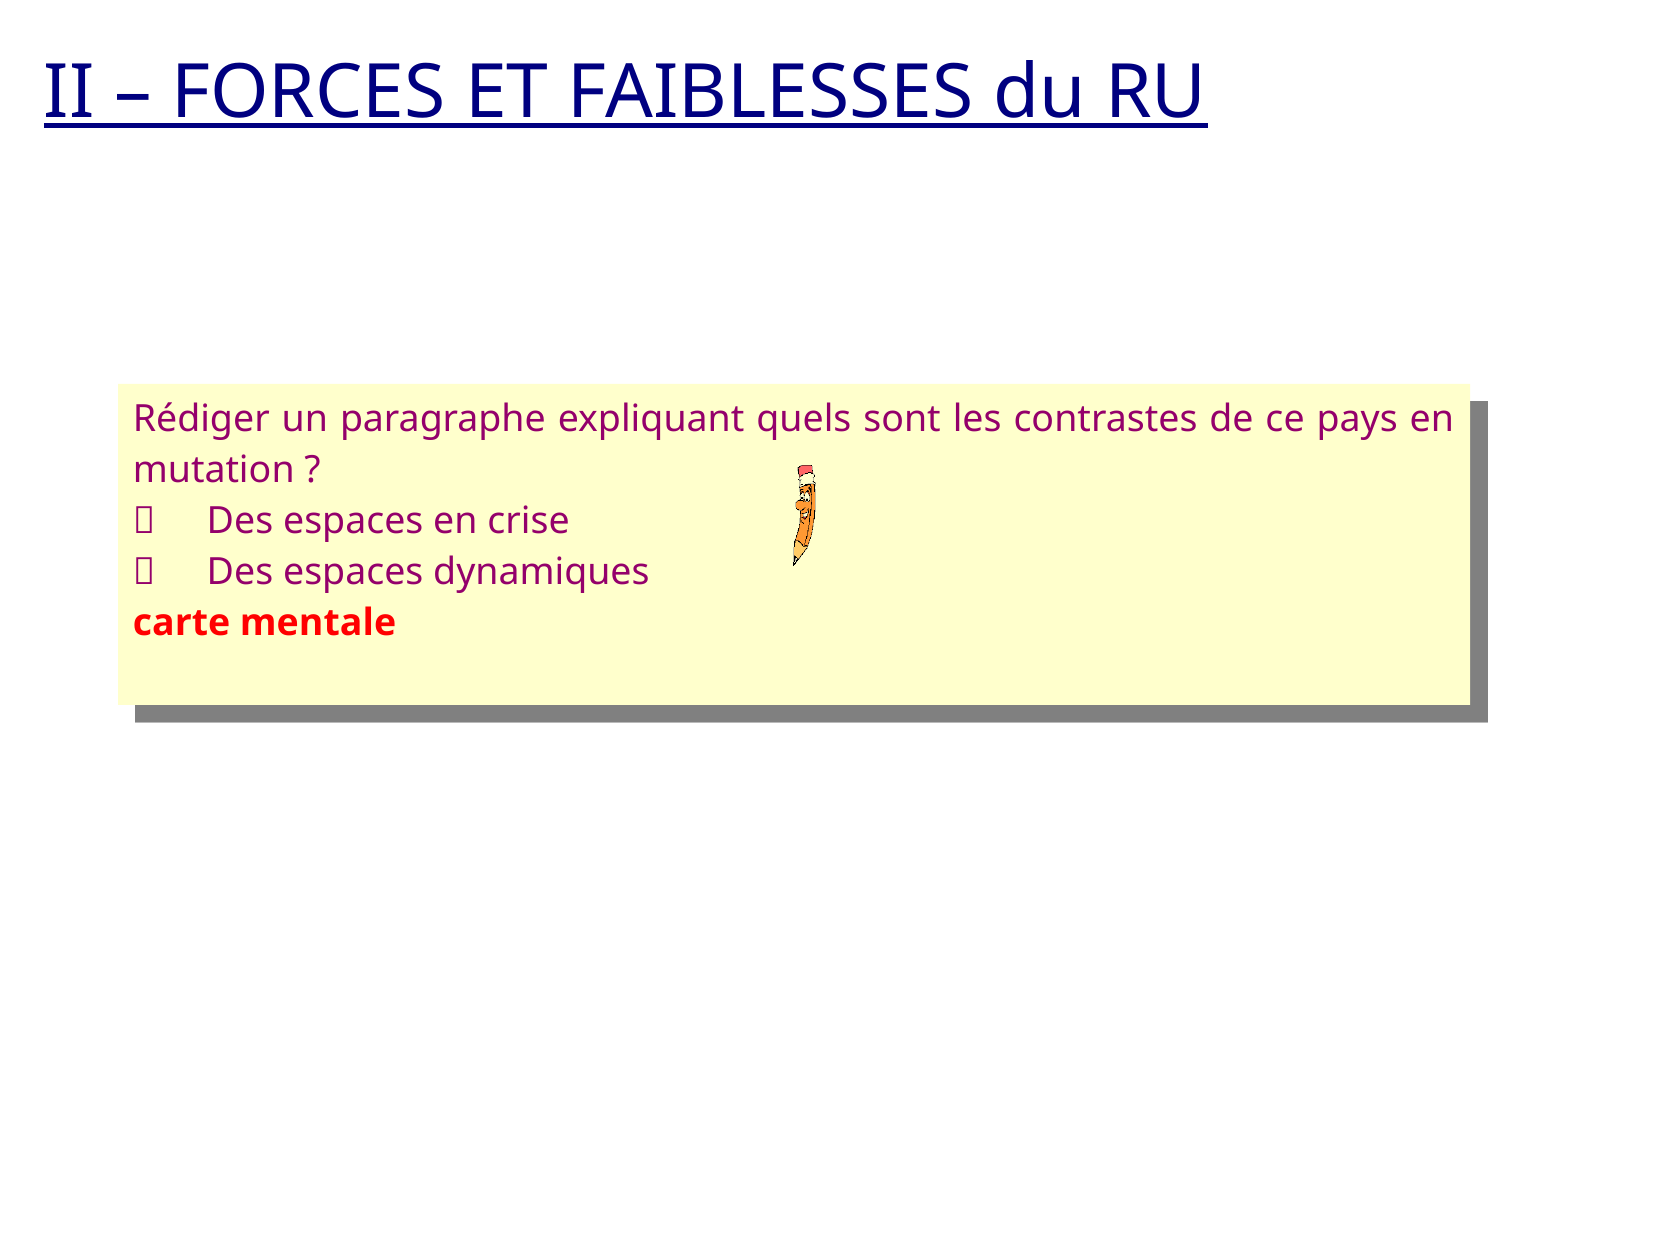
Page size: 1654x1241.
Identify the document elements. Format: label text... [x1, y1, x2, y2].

picture [770, 442, 827, 592]
text_box II – FORCES ET FAIBLESSES du RU [29, 29, 1565, 279]
text_box Rédiger un paragraphe expliquant quels sont les contrastes de ce pays en mutation ?  Des espaces en crise  Des espaces dynamiques carte mentale [118, 383, 1471, 701]
